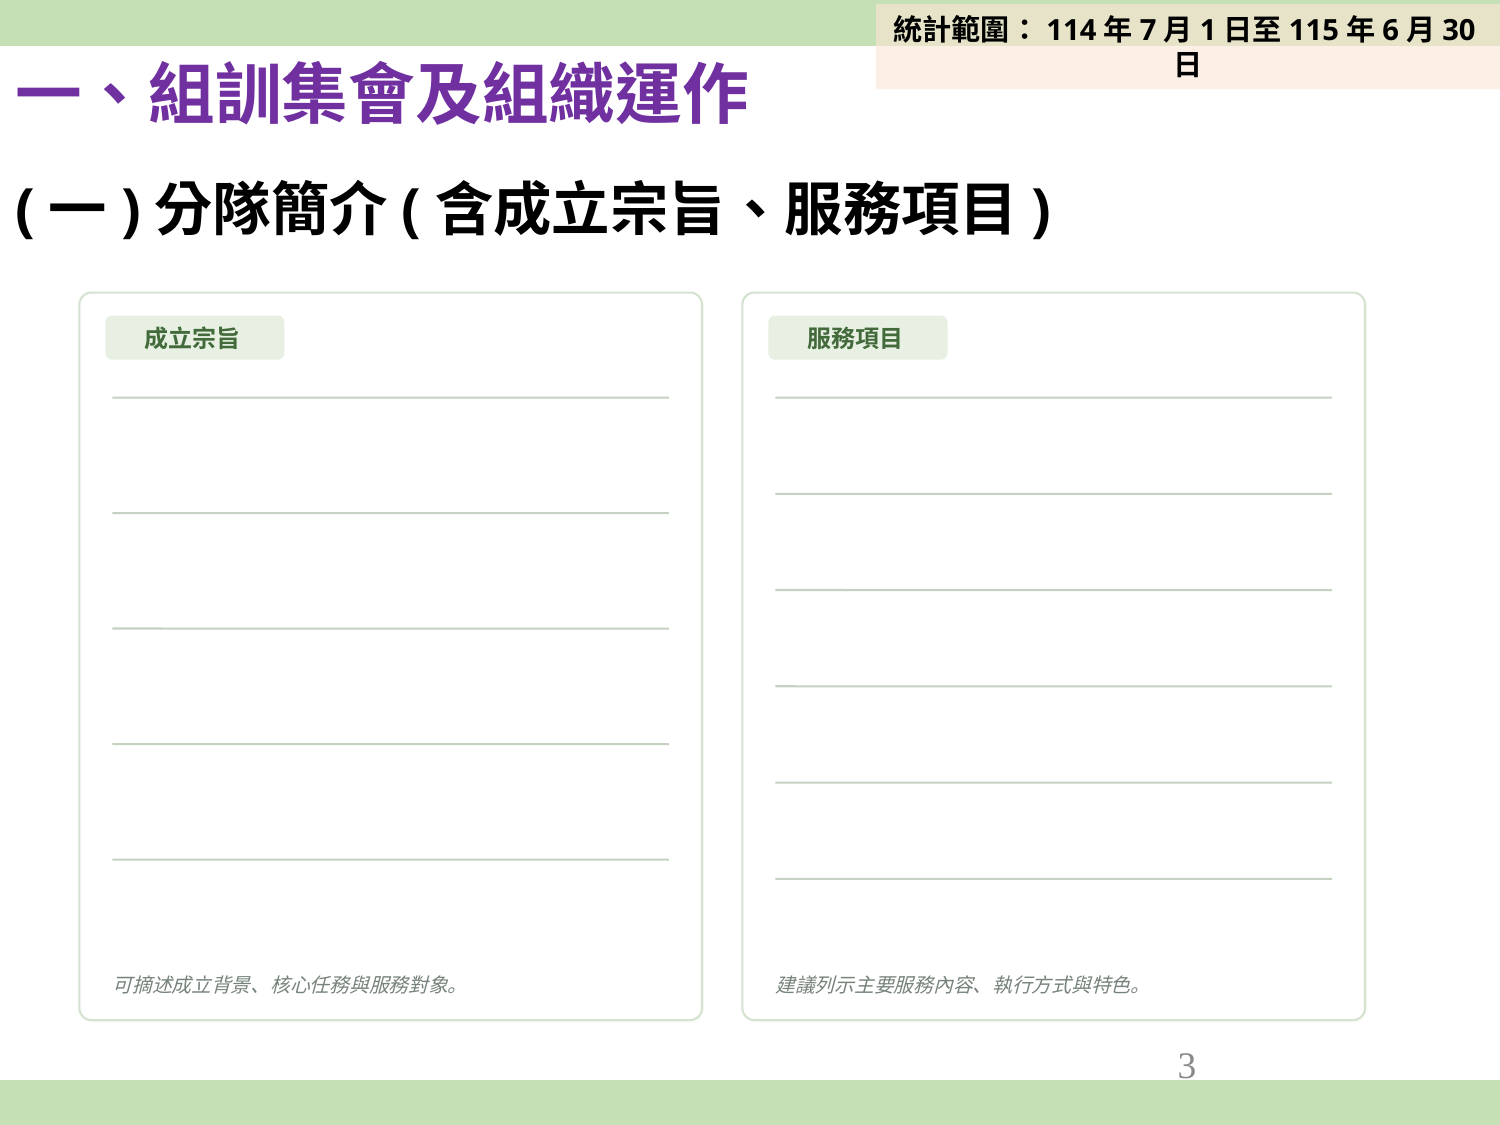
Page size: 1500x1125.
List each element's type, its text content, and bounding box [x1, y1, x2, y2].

text_box [1162, 1033, 1500, 1093]
text_box 成立宗旨 [148, 333, 158, 347]
text_box 建議列示主要服務內容、執行方式與特色。 [775, 972, 1332, 996]
text_box [742, 292, 1366, 1021]
text_box 可摘述成立背景、核心任務與服務對象。 [112, 972, 669, 996]
text_box 成立宗旨 [121, 323, 264, 347]
text_box (一)分隊簡介(含成立宗旨、服務項目) [0, 164, 1118, 251]
text_box [79, 292, 702, 1021]
text_box 一、組訓集會及組織運作 [0, 53, 1032, 161]
text_box 服務項目 [784, 323, 927, 347]
